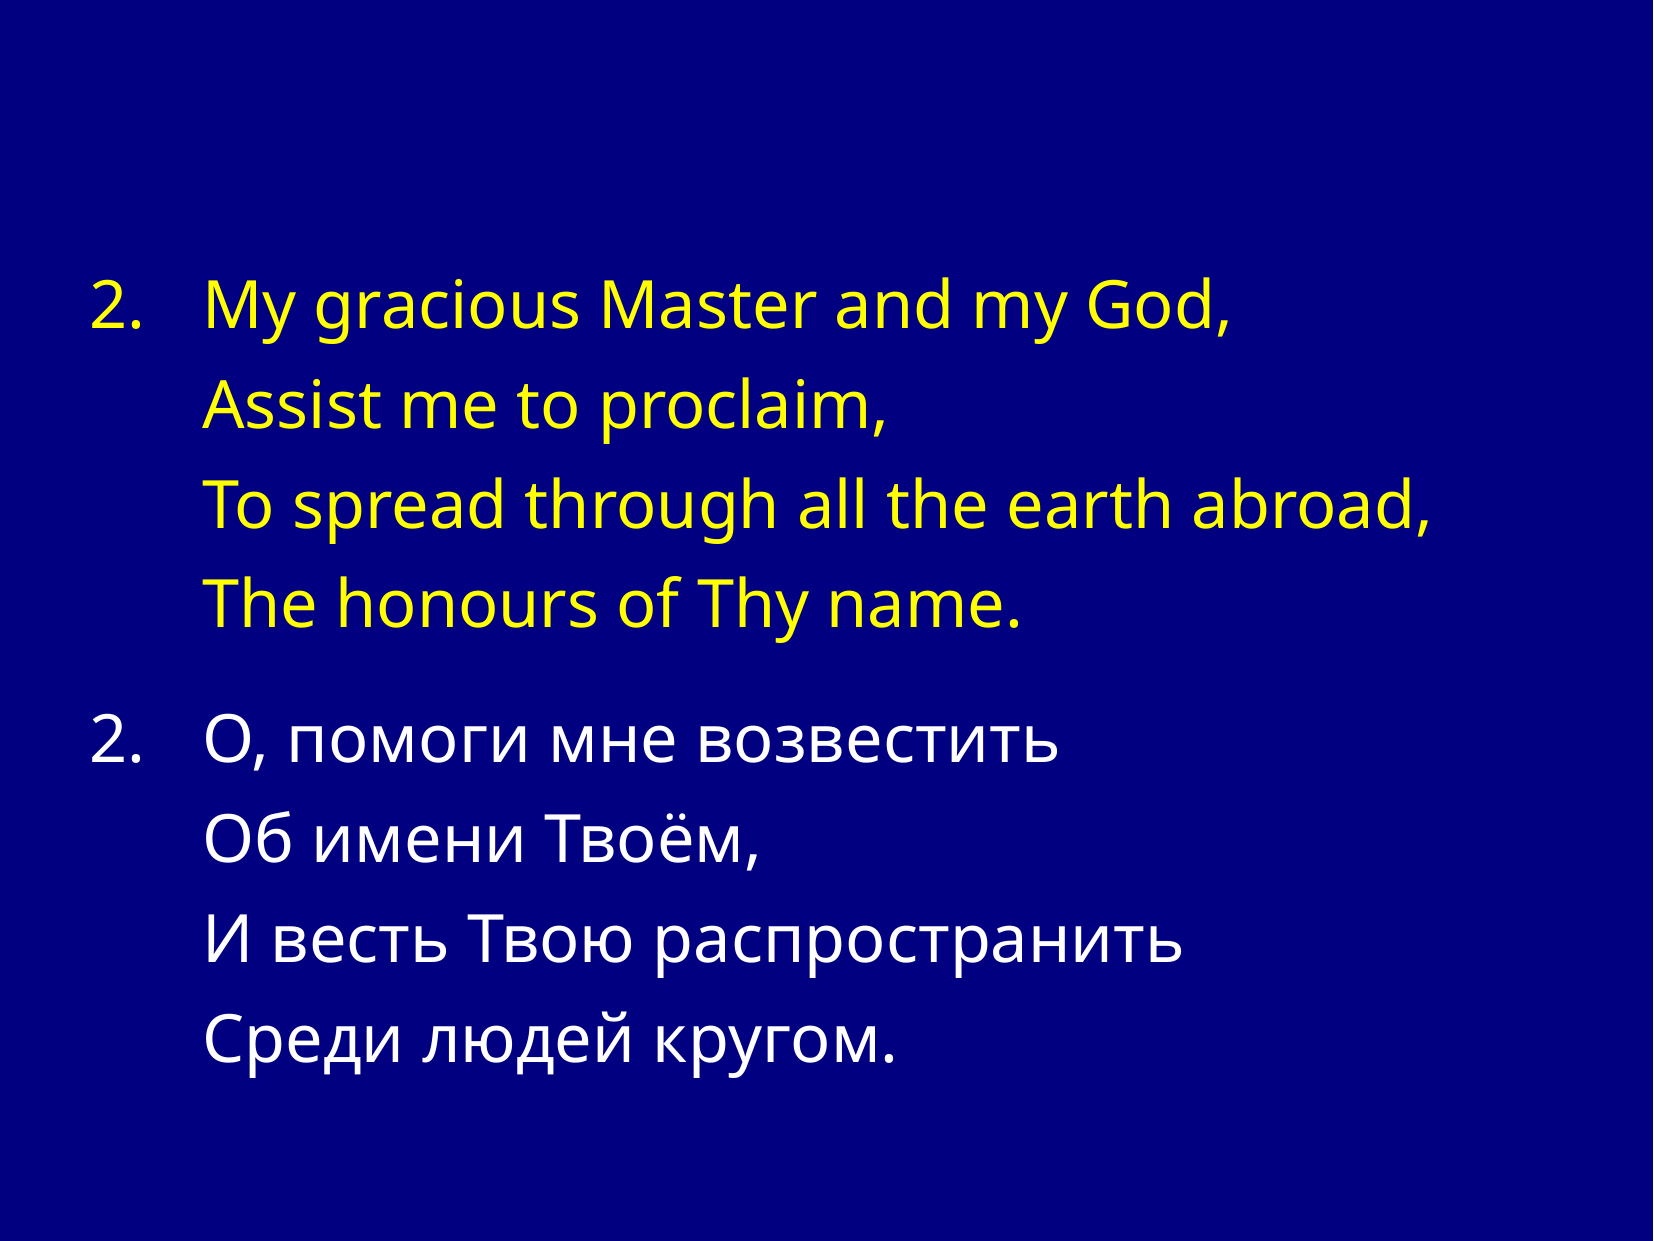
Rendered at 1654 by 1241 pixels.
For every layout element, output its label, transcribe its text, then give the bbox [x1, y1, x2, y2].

text_box 2. О, помоги мне возвестить Об имени Твоём, И весть Твою распространить Среди людей кругом. [75, 675, 1576, 1163]
text_box 2. My gracious Master and my God, Assist me to proclaim, To spread through all the earth abroad, The honours of Thy name. [75, 150, 1576, 638]
